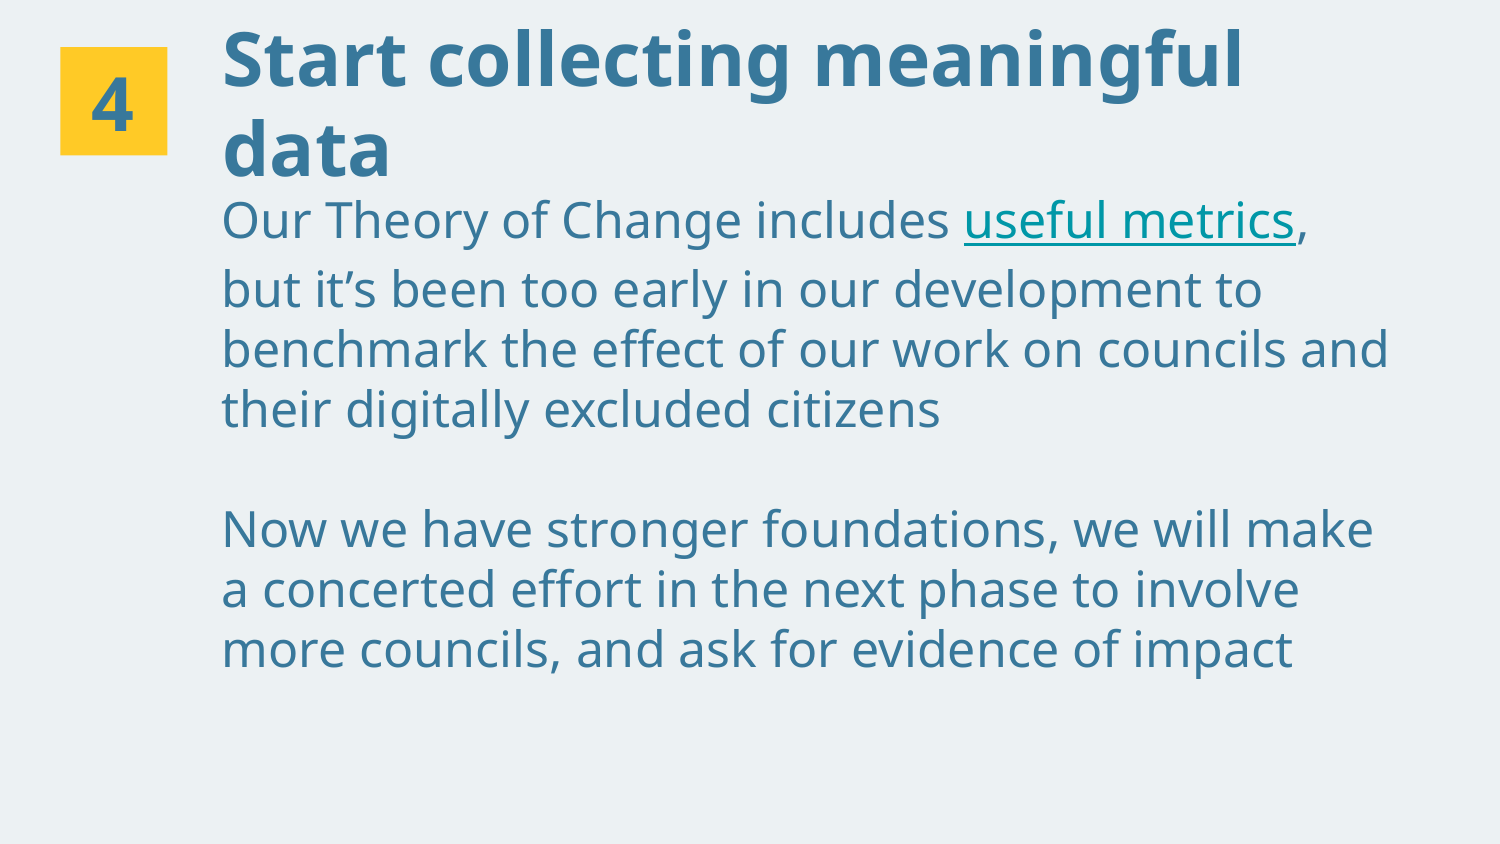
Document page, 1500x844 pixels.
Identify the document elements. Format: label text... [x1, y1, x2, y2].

title Start collecting meaningful data [222, 47, 1403, 156]
subtitle Our Theory of Change includes useful metrics, but it’s been too early in our development to benchmark the effect of our work on councils and their digitally excluded citizens Now we have stronger foundations, we will make a concerted effort in the next phase to involve more councils, and ask for evidence of impact [221, 189, 1402, 784]
title 4 [60, 47, 168, 156]
